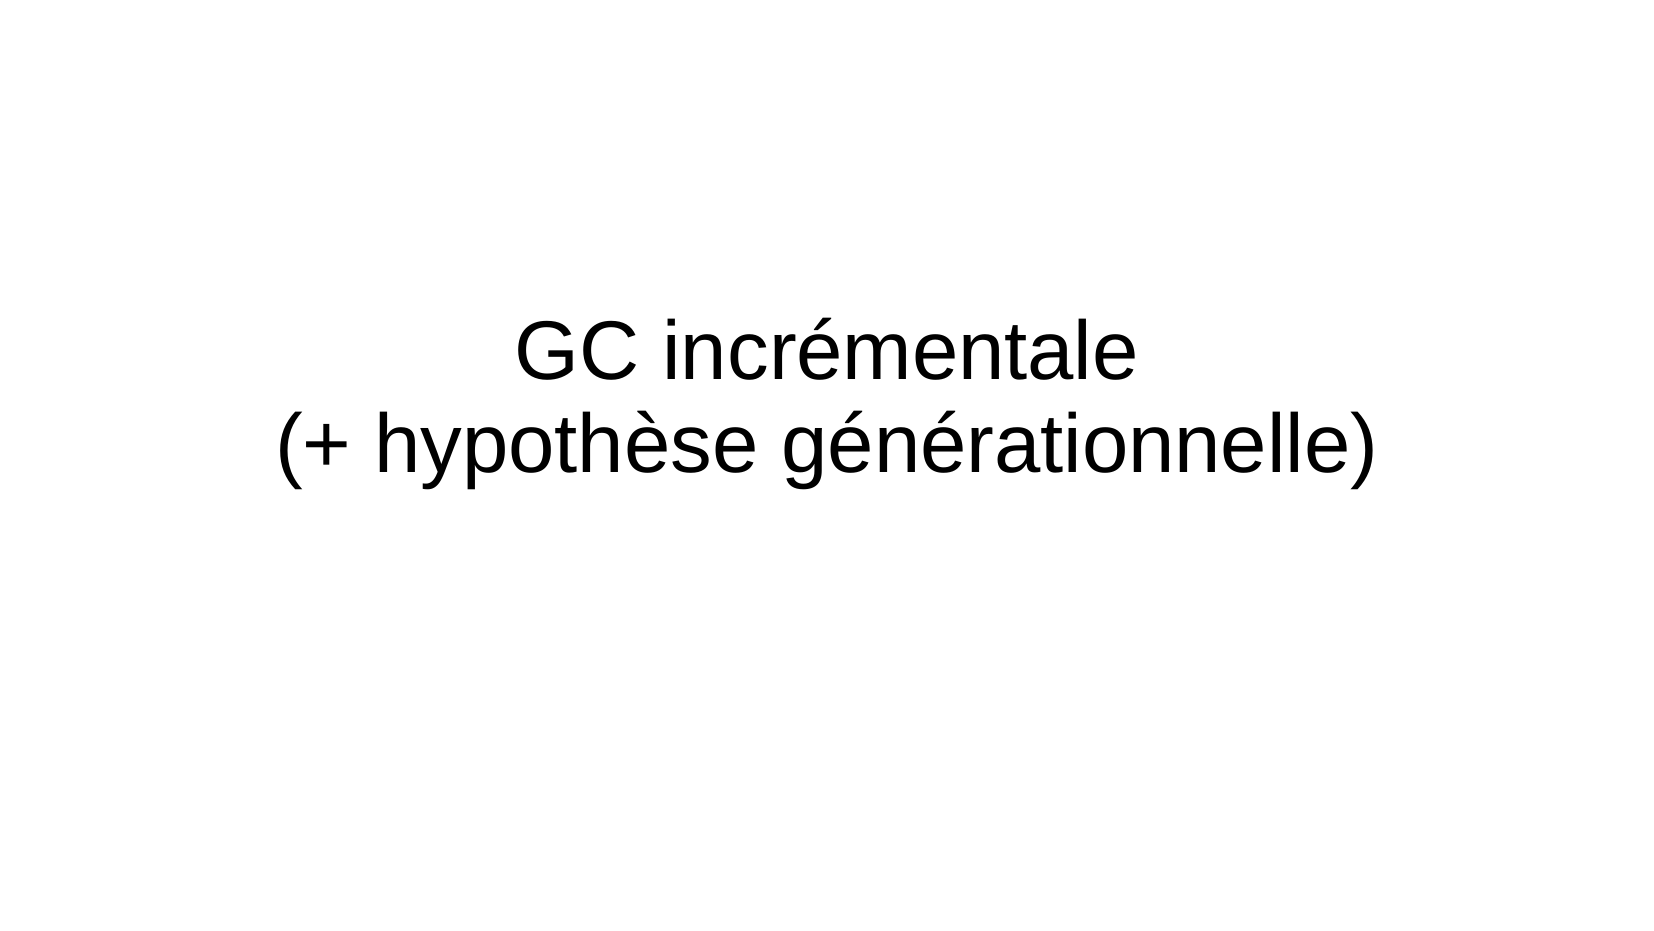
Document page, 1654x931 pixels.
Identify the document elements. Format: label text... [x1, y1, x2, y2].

subtitle GC incrémentale (+ hypothèse générationnelle) [82, 37, 1571, 757]
